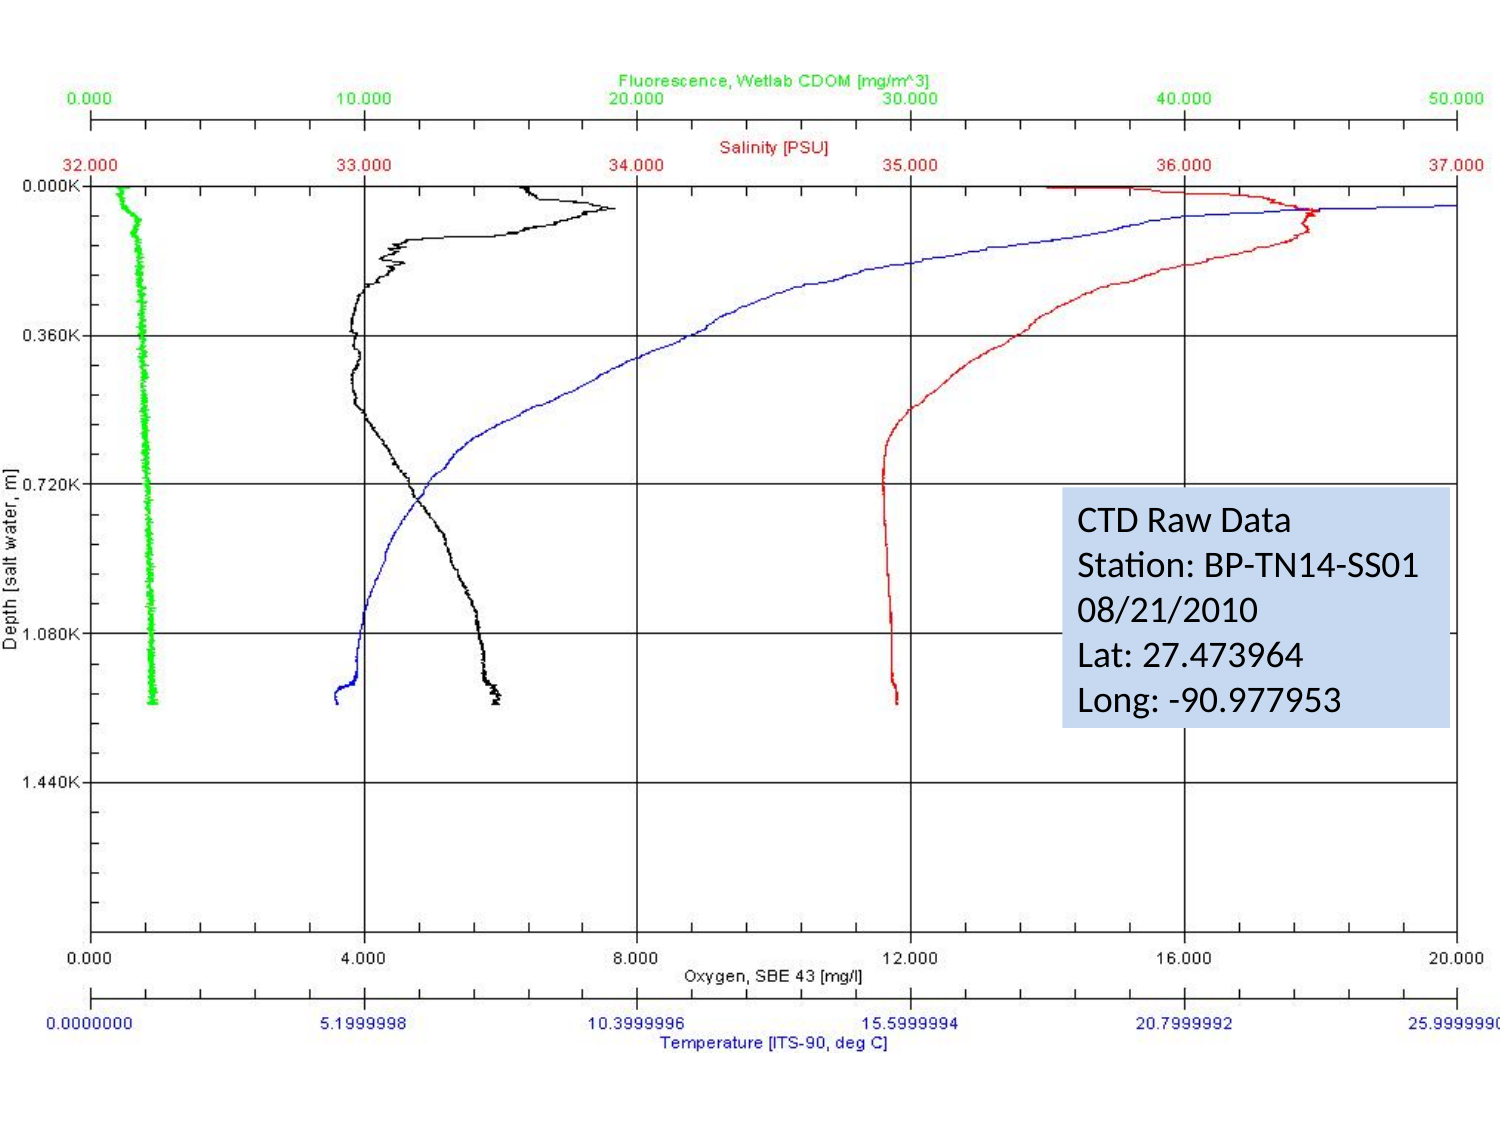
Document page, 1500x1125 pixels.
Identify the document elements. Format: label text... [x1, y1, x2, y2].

picture [0, 72, 1500, 1053]
text_box CTD Raw Data Station: BP-TN14-SS01 08/21/2010 Lat: 27.473964 Long: -90.977953 [1062, 487, 1450, 728]
